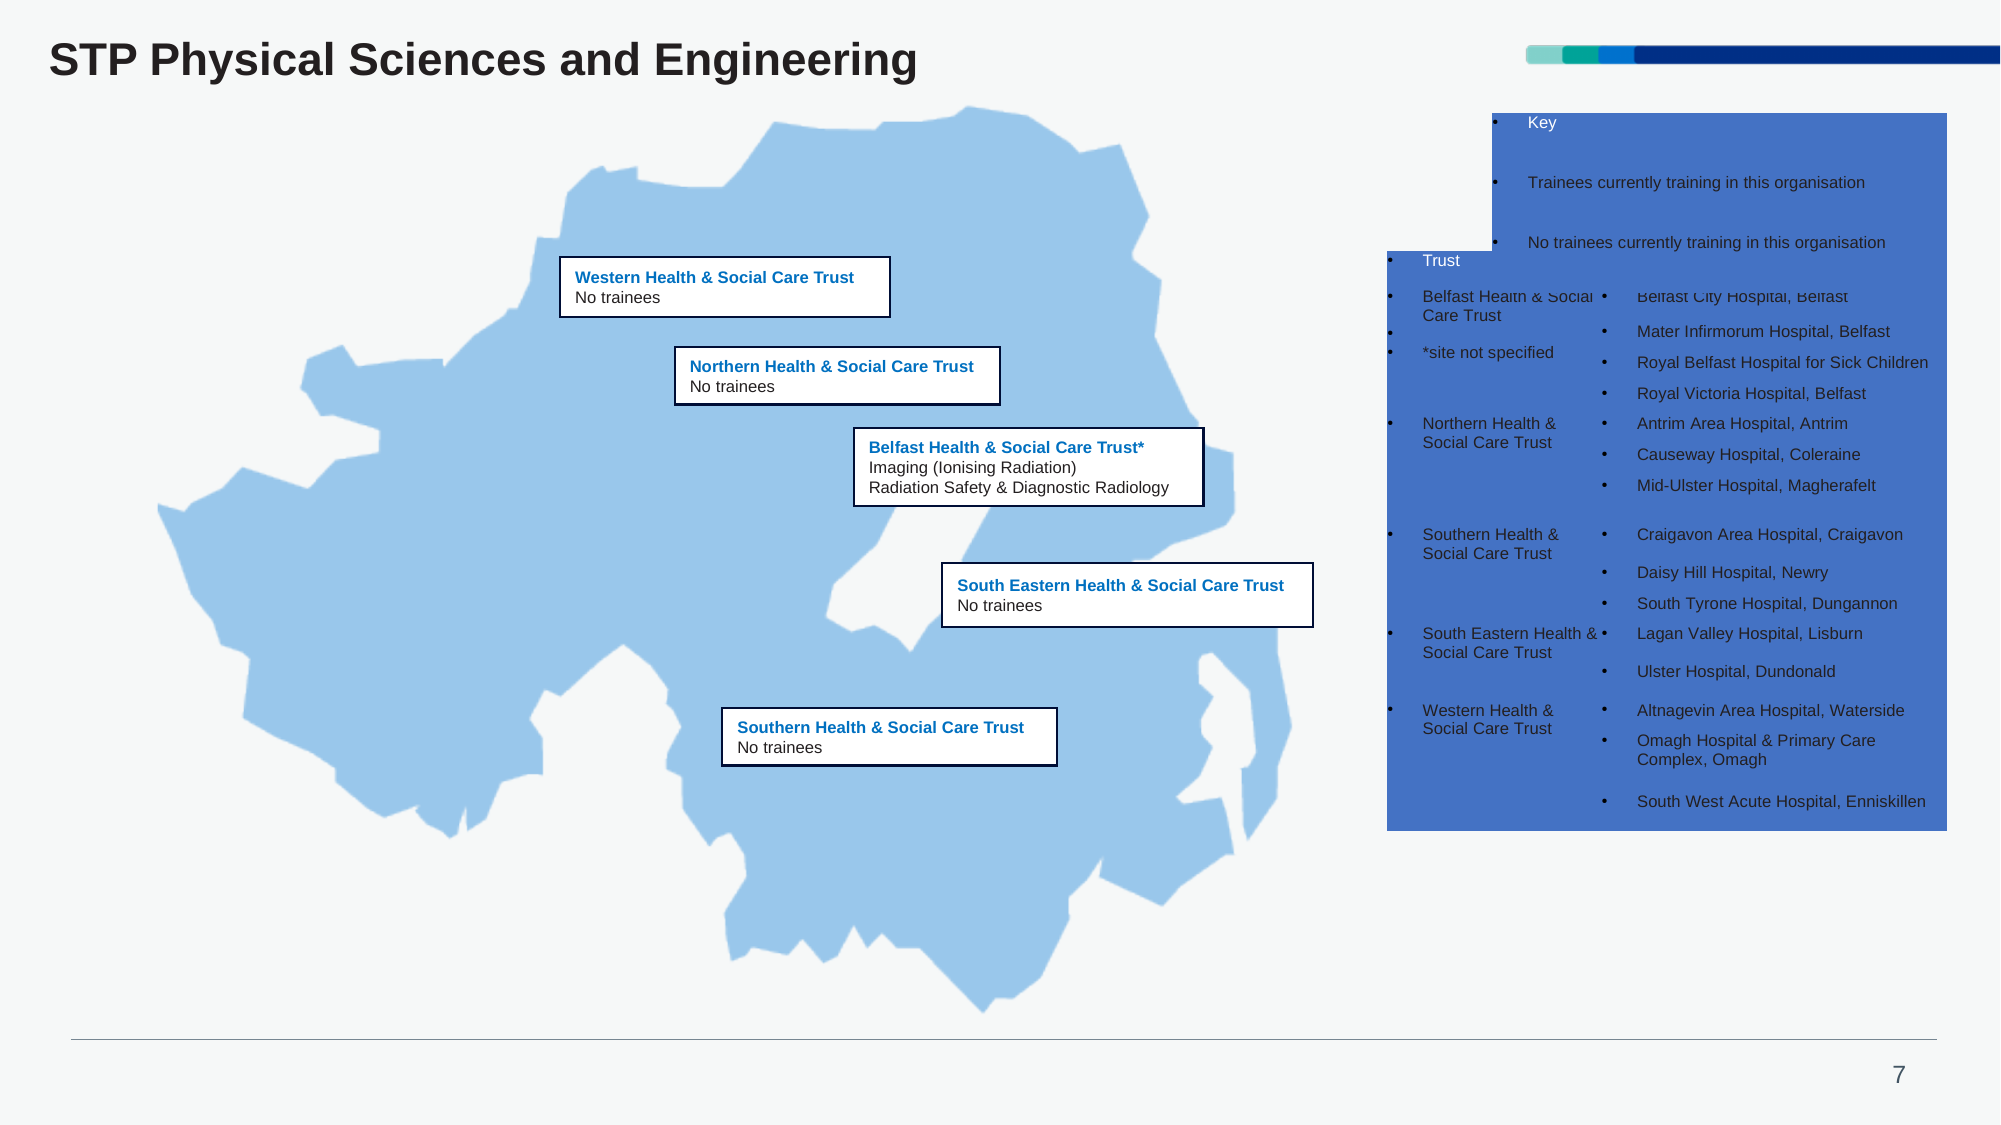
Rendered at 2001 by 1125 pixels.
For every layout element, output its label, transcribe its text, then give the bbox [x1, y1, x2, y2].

text_box Western Health & Social Care Trust No trainees [560, 257, 890, 317]
table_header Key [1492, 113, 1890, 173]
table_cell Craigavon Area Hospital, Craigavon [1602, 526, 1947, 564]
table_cell Mater Infirmorum Hospital, Belfast [1602, 323, 1947, 353]
table_header [1890, 113, 1947, 173]
table_cell Royal Belfast Hospital for Sick Children [1602, 353, 1947, 384]
table_cell [1890, 173, 1947, 233]
table_cell South West Acute Hospital, Enniskillen [1602, 793, 1947, 831]
picture [144, 94, 1307, 1031]
table_cell Royal Victoria Hospital, Belfast [1602, 384, 1947, 415]
table_cell Lagan Valley Hospital, Lisburn [1602, 625, 1947, 663]
table_cell Ulster Hospital, Dundonald [1602, 663, 1947, 701]
table_cell Belfast City Hospital, Belfast [1602, 293, 1947, 323]
table_cell South Tyrone Hospital, Dungannon [1602, 594, 1947, 625]
table_header Trust [1387, 251, 1492, 287]
table_cell No trainees currently training in this organisation [1492, 233, 1890, 293]
text_box Southern Health & Social Care Trust No trainees [722, 708, 1057, 766]
table_cell Altnagevin Area Hospital, Waterside [1602, 701, 1947, 731]
table_cell Northern Health & Social Care Trust [1387, 415, 1602, 526]
table_cell [1890, 233, 1947, 293]
table_cell Belfast Health & Social Care Trust *site not specified [1387, 287, 1602, 415]
table_cell Trainees currently training in this organisation [1492, 173, 1890, 233]
table_cell Western Health & Social Care Trust [1387, 701, 1602, 831]
table_cell Southern Health & Social Care Trust [1387, 526, 1602, 625]
table_cell Daisy Hill Hospital, Newry [1602, 564, 1947, 594]
text_box South Eastern Health & Social Care Trust No trainees [942, 563, 1313, 627]
text_box Belfast Health & Social Care Trust* Imaging (Ionising Radiation) Radiation Safety & Diagnostic Radiology [854, 428, 1203, 506]
table_cell Causeway Hospital, Coleraine [1602, 445, 1947, 476]
table_cell South Eastern Health & Social Care Trust [1387, 625, 1602, 701]
table_cell Mid-Ulster Hospital, Magherafelt [1602, 476, 1947, 526]
text_box Northern Health & Social Care Trust No trainees [675, 347, 1000, 405]
text_box STP Physical Sciences and Engineering [33, 22, 1001, 93]
table_cell Omagh Hospital & Primary Care Complex, Omagh [1602, 731, 1947, 793]
table_cell Antrim Area Hospital, Antrim [1602, 415, 1947, 445]
